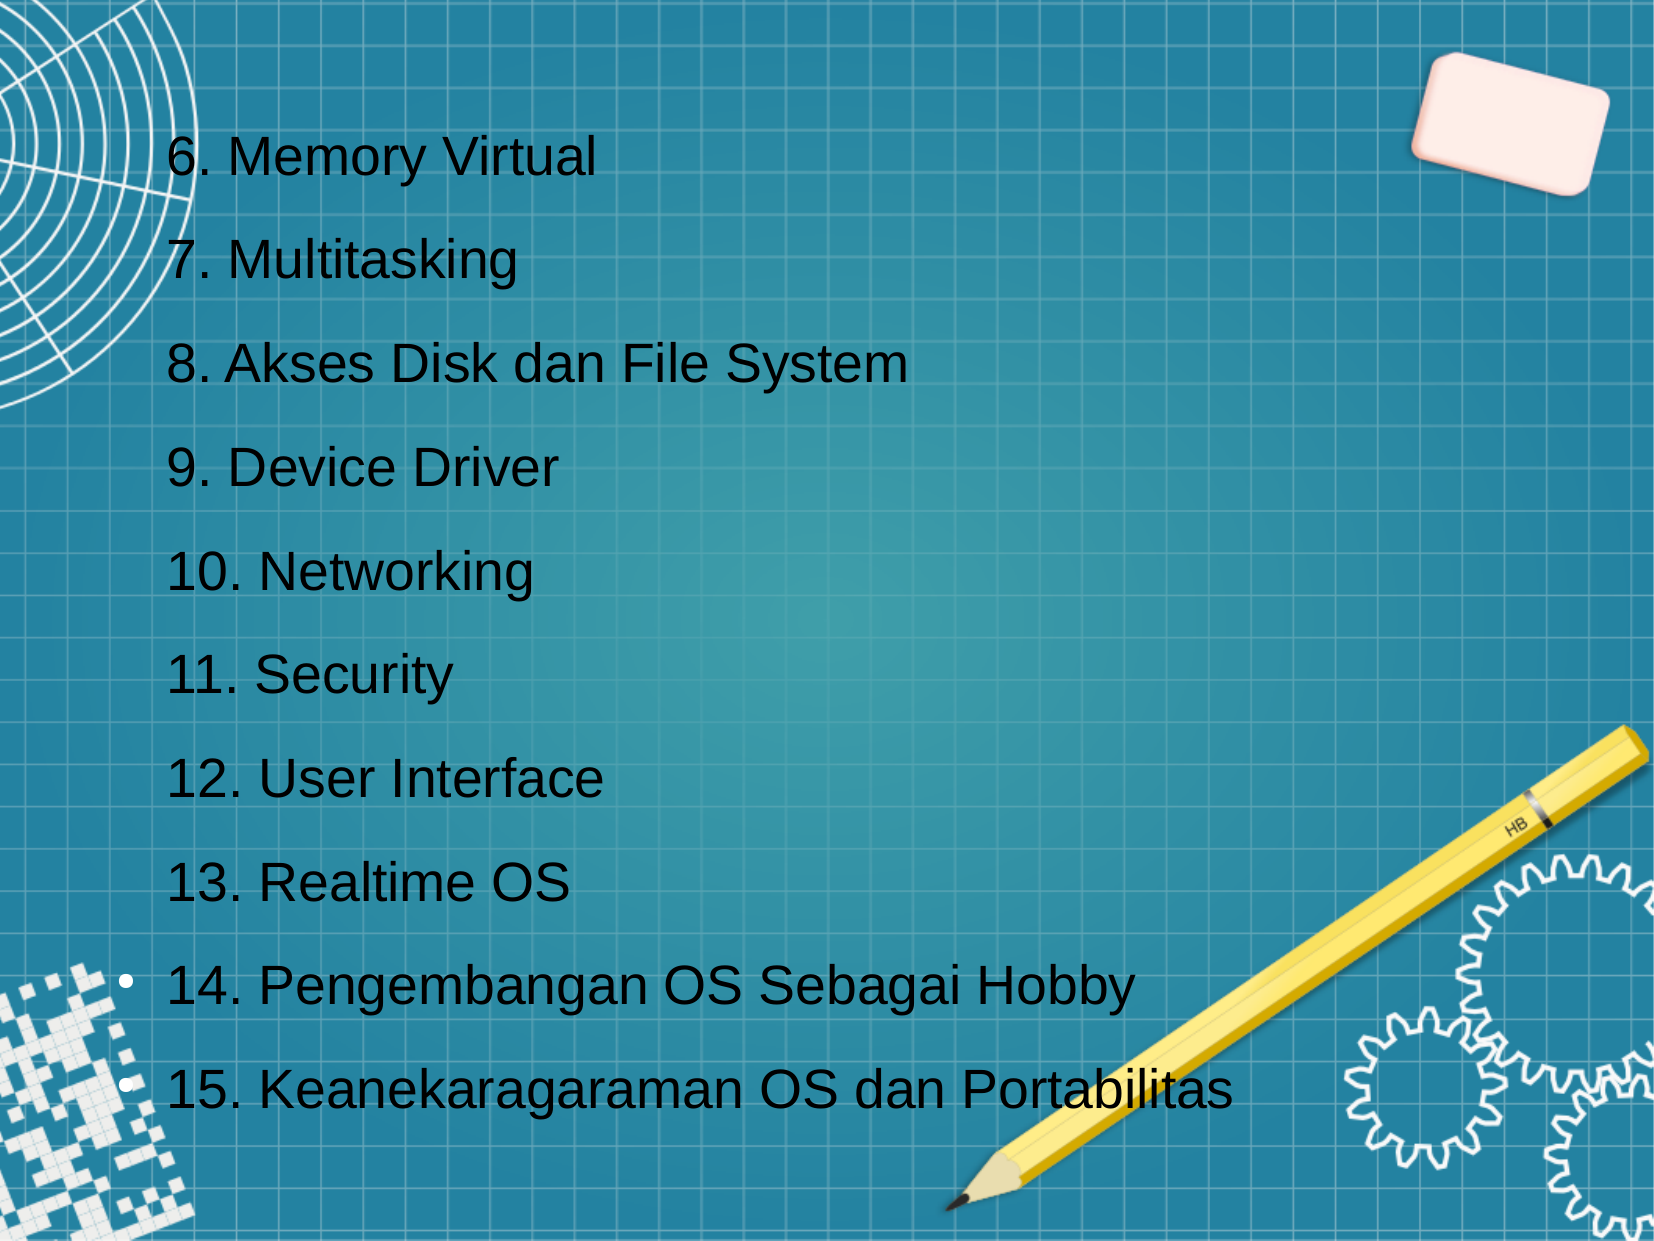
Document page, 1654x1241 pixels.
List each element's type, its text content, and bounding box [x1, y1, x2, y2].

list 6. Memory Virtual 7. Multitasking 8. Akses Disk dan File System 9. Device Driver 10. Networking 11. Security 12. User Interface 13. Realtime OS 14. Pengembangan OS Sebagai Hobby 15. Keanekaragaraman OS dan Portabilitas [82, 120, 1571, 1123]
